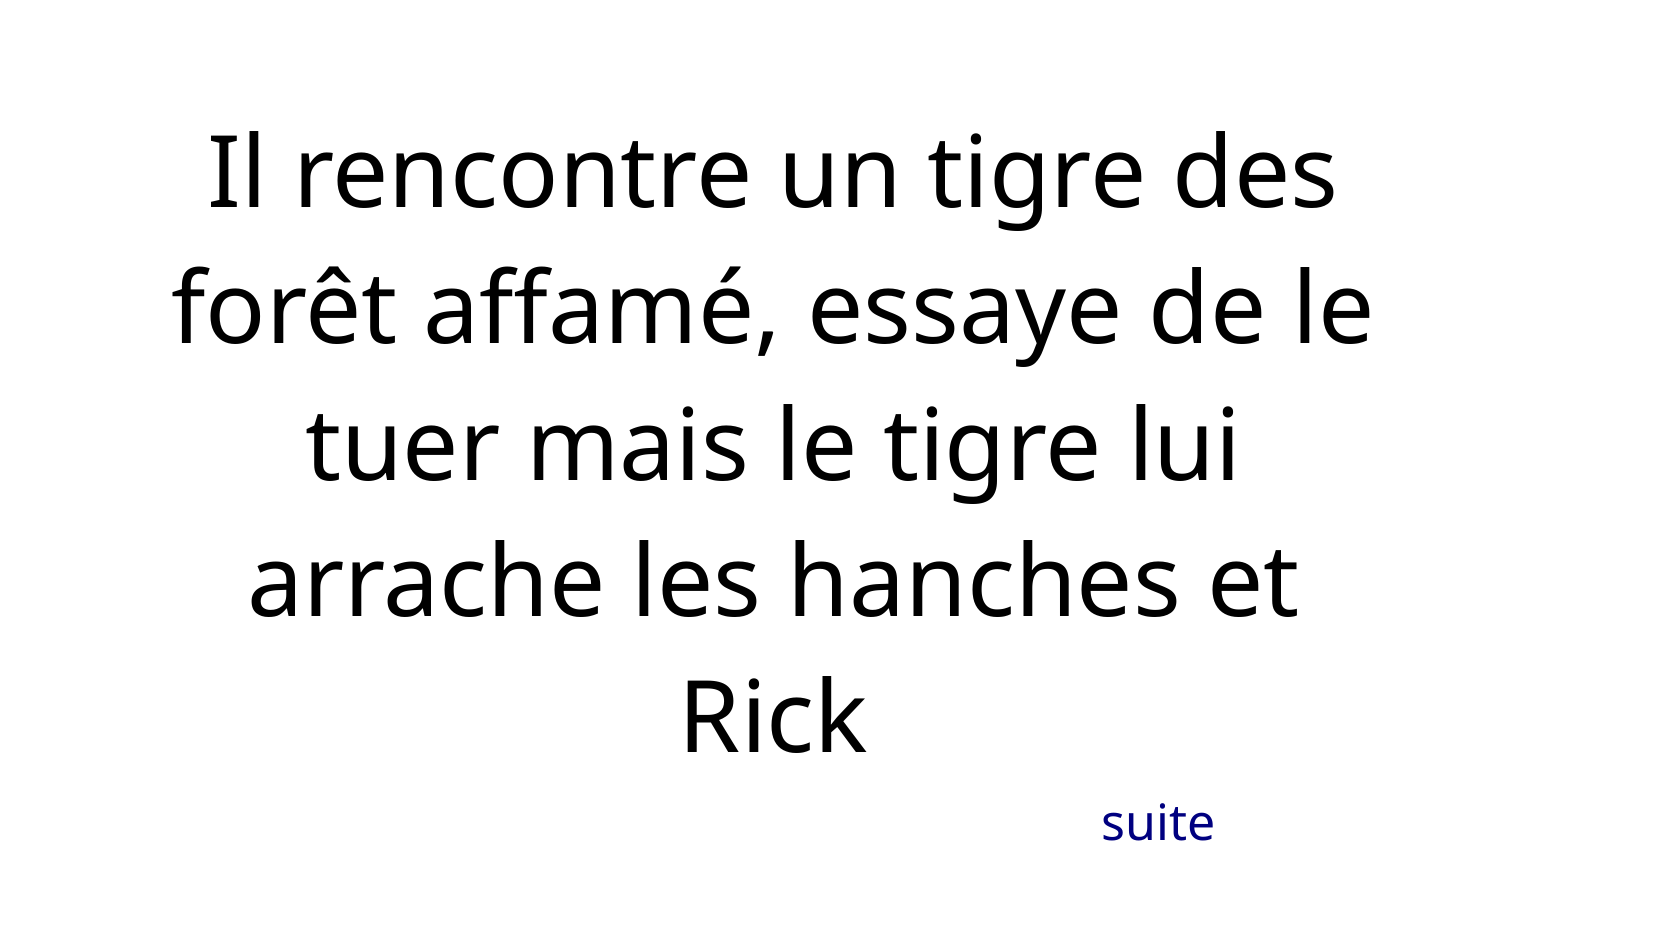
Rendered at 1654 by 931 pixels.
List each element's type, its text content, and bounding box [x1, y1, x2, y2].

text_box suite [1086, 779, 1382, 864]
text_box Il rencontre un tigre des forêt affamé, essaye de le tuer mais le tigre lui arrache les hanches et Rick [153, 93, 1394, 804]
